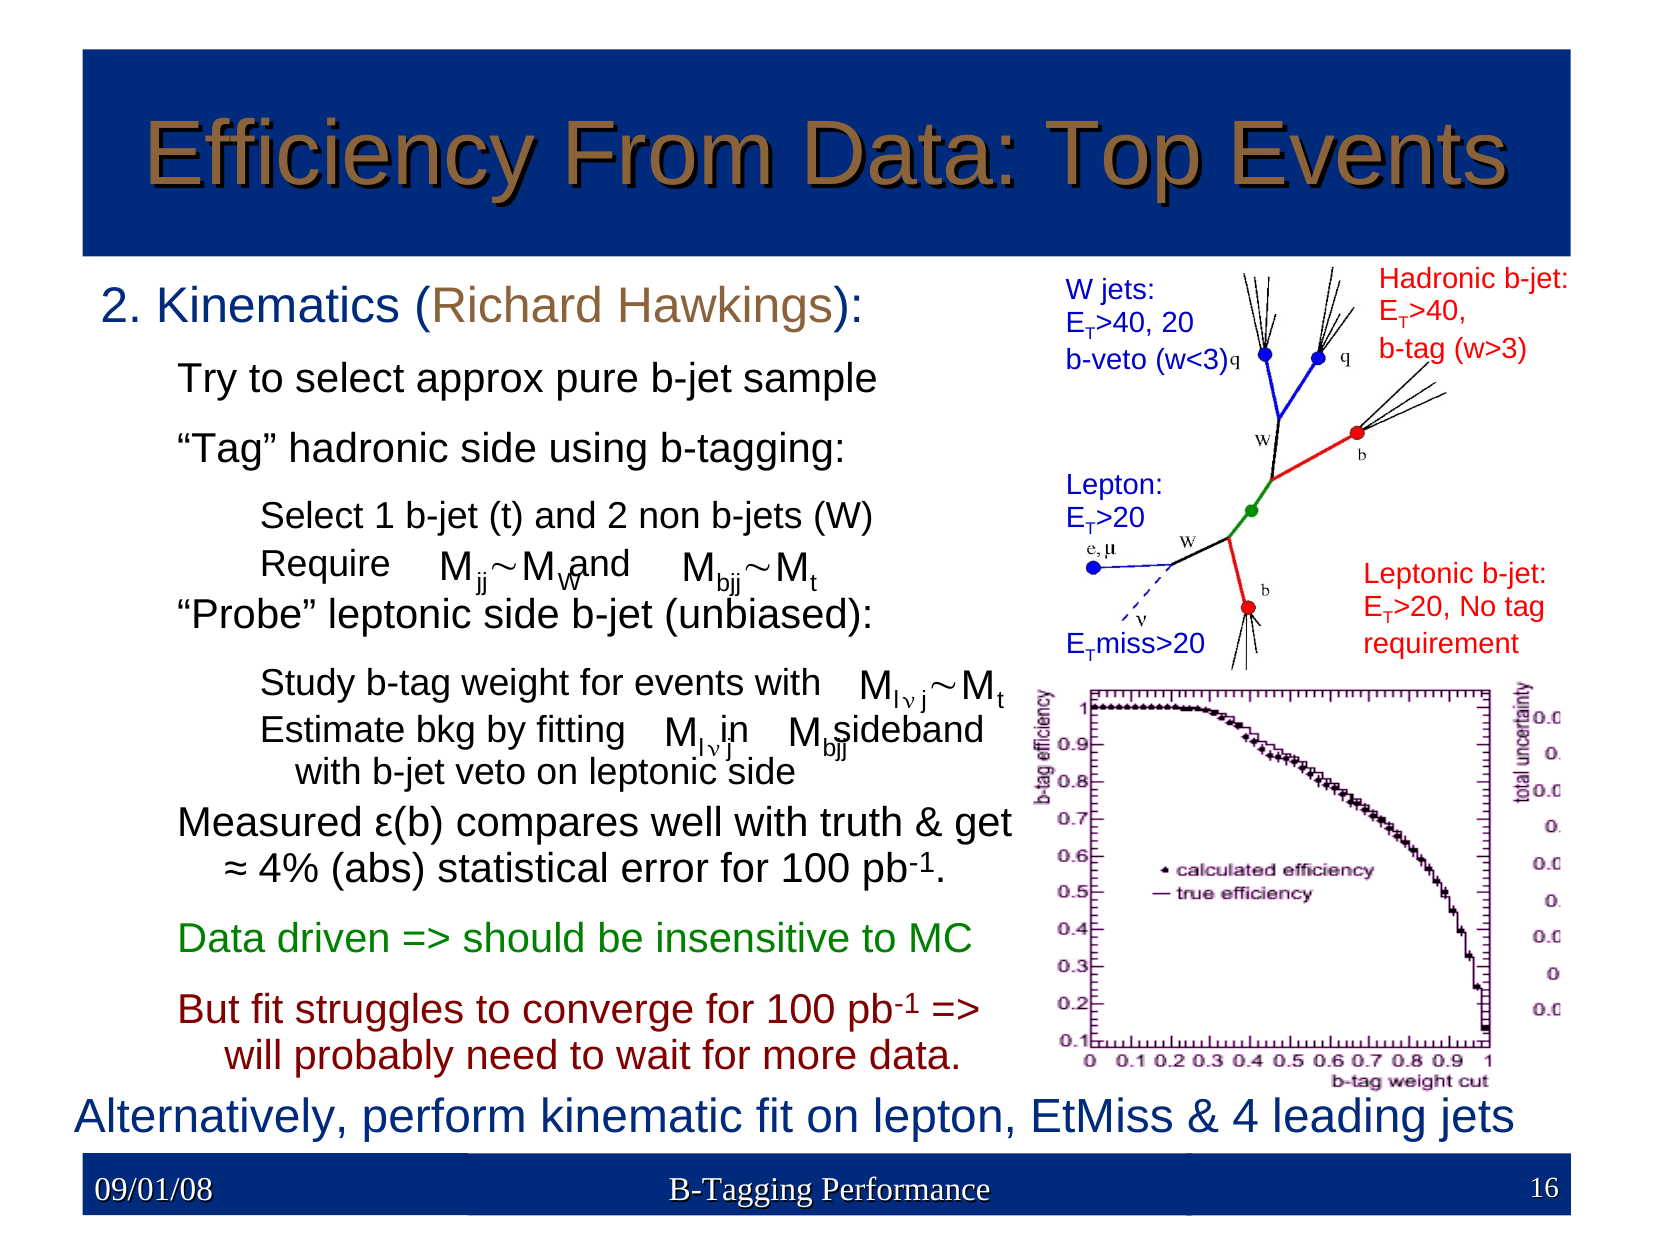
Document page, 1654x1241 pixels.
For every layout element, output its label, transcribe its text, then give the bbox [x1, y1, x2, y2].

text_box W jets: ET>40, 20 b-veto (w<3) [1050, 265, 1258, 385]
text_box Lepton: ET>20 [1051, 460, 1205, 547]
text_box Leptonic b-jet: ET>20, No tag requirement [1348, 549, 1584, 668]
text_box ETmiss>20 [1051, 619, 1223, 673]
list 2. Kinematics (Richard Hawkings): Try to select approx pure b-jet sample “Tag” hadronic side using b-tagging: Select 1 b-jet (t) and 2 non b-jets (W) Require and “Probe” leptonic side b-jet (unbiased): Study b-tag weight for events with Estimate bkg by fitting in sideband with b-jet veto on leptonic side Measured ε(b) compares well with truth & get ≈ 4% (abs) statistical error for 100 pb-1. Data driven => should be insensitive to MC But fit struggles to converge for 100 pb-1 => will probably need to wait for more data. [82, 276, 1029, 1087]
chart [433, 542, 587, 596]
picture [1085, 264, 1447, 672]
chart [658, 708, 738, 762]
picture [1026, 680, 1561, 1105]
chart [782, 661, 1010, 762]
text_box Hadronic b-jet: ET>40, b-tag (w>3) [1364, 253, 1601, 373]
chart [675, 543, 824, 596]
title Efficiency From Data: Top Events [82, 49, 1571, 257]
list Alternatively, perform kinematic fit on lepton, EtMiss & 4 leading jets [56, 1088, 1545, 1208]
